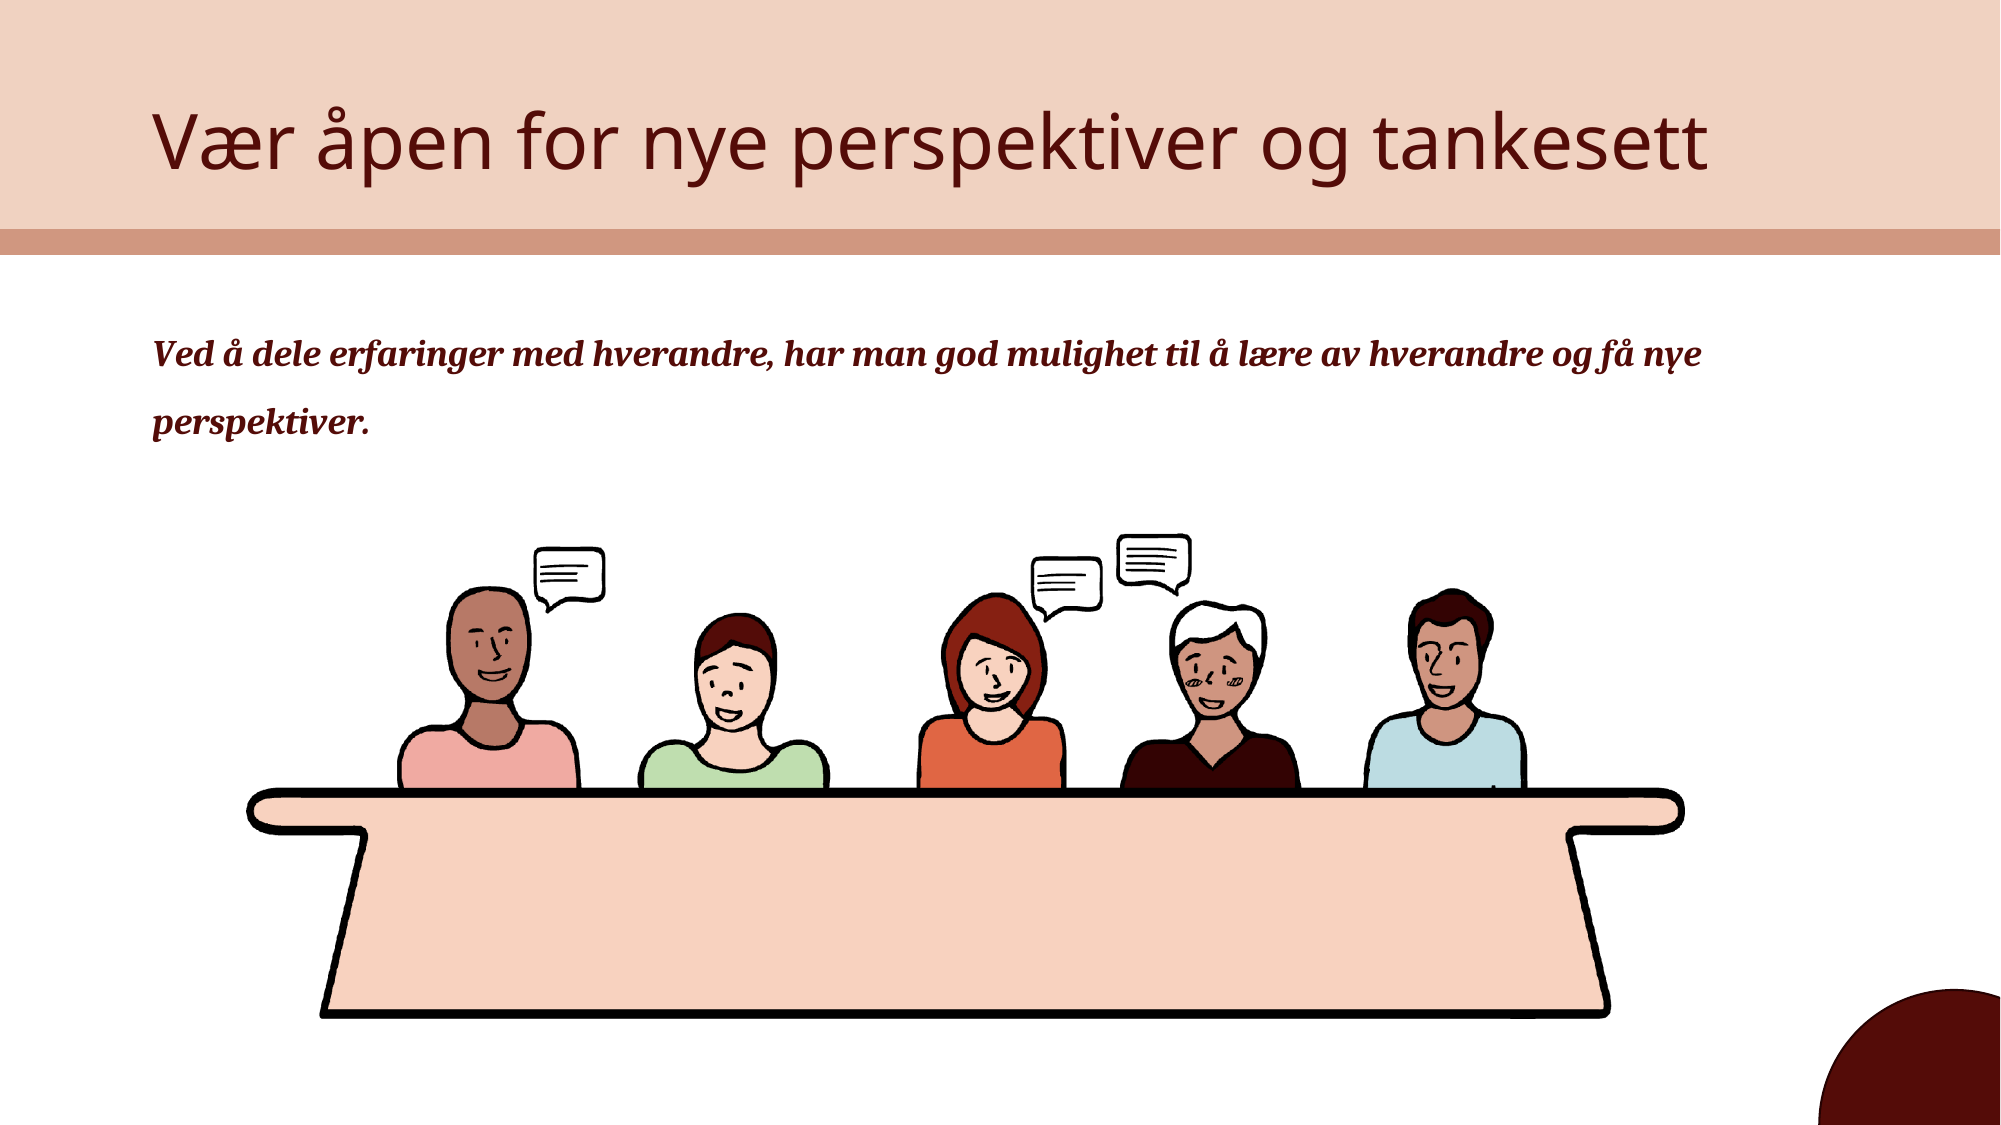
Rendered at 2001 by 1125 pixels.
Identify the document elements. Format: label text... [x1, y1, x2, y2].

picture [246, 533, 1685, 1019]
text_box 5 [1785, 1042, 1970, 1103]
list Ved å dele erfaringer med hverandre, har man god mulighet til å lære av hverandre og få nye perspektiver. [137, 299, 1863, 1014]
title Vær åpen for nye perspektiver og tankesett [137, 59, 1863, 230]
